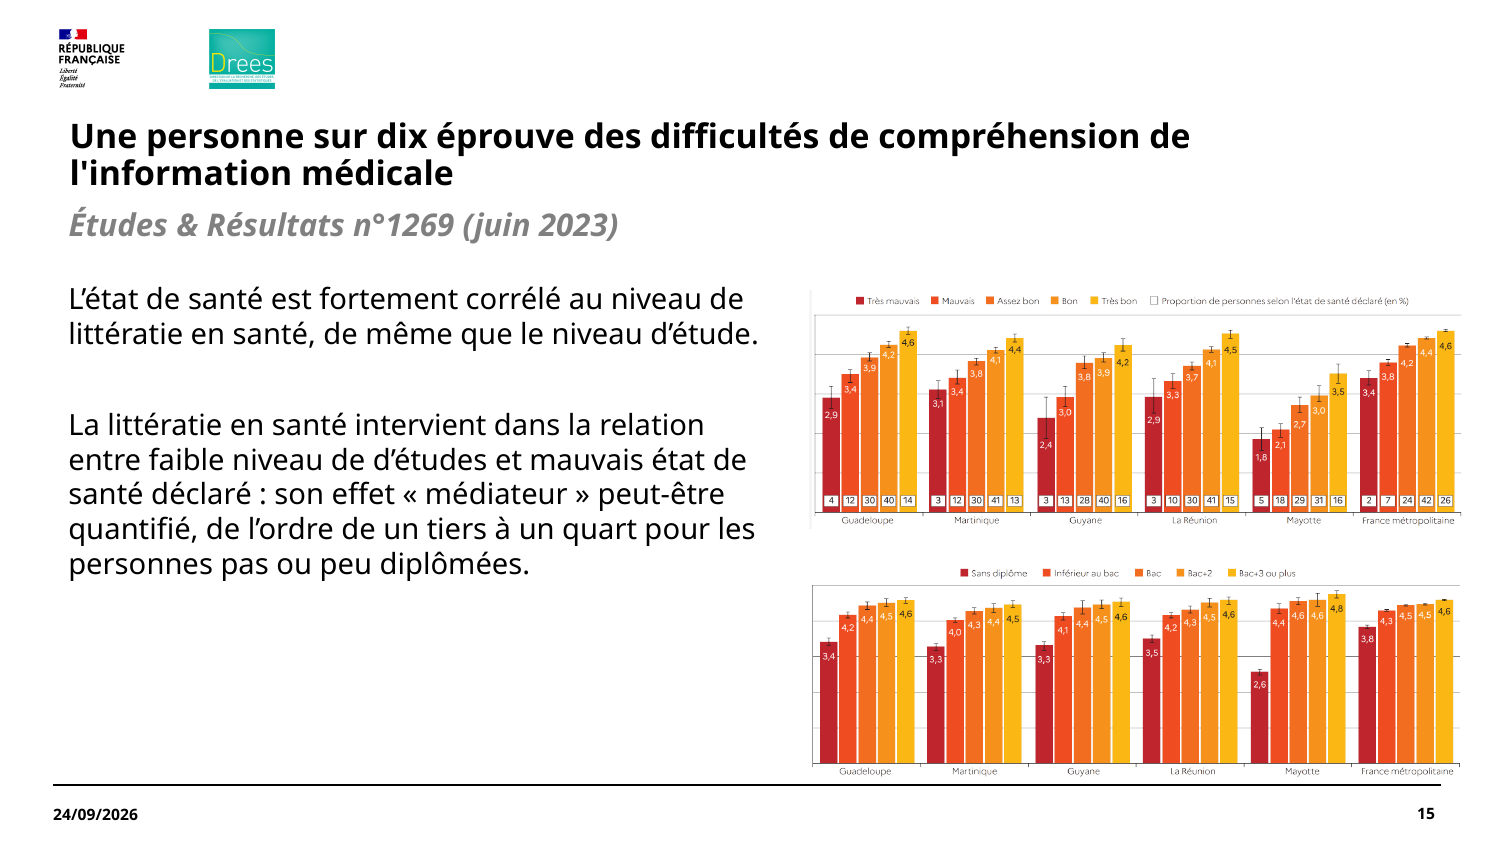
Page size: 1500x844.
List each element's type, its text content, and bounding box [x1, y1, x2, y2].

title Une personne sur dix éprouve des difficultés de compréhension de l'information médicale [53, 112, 1436, 201]
picture [809, 563, 1461, 780]
picture [47, 17, 136, 107]
picture [209, 29, 275, 89]
slide_number 25/11/2024 [53, 787, 246, 844]
list Études & Résultats n°1269 (juin 2023) [53, 204, 1436, 245]
picture [809, 290, 1462, 529]
list L’état de santé est fortement corrélé au niveau de littératie en santé, de même que le niveau d’étude. La littératie en santé intervient dans la relation entre faible niveau de d’études et mauvais état de santé déclaré : son effet « médiateur » peut-être quantifié, de l’ordre de un tiers à un quart pour les personnes pas ou peu diplômées. [53, 280, 774, 753]
